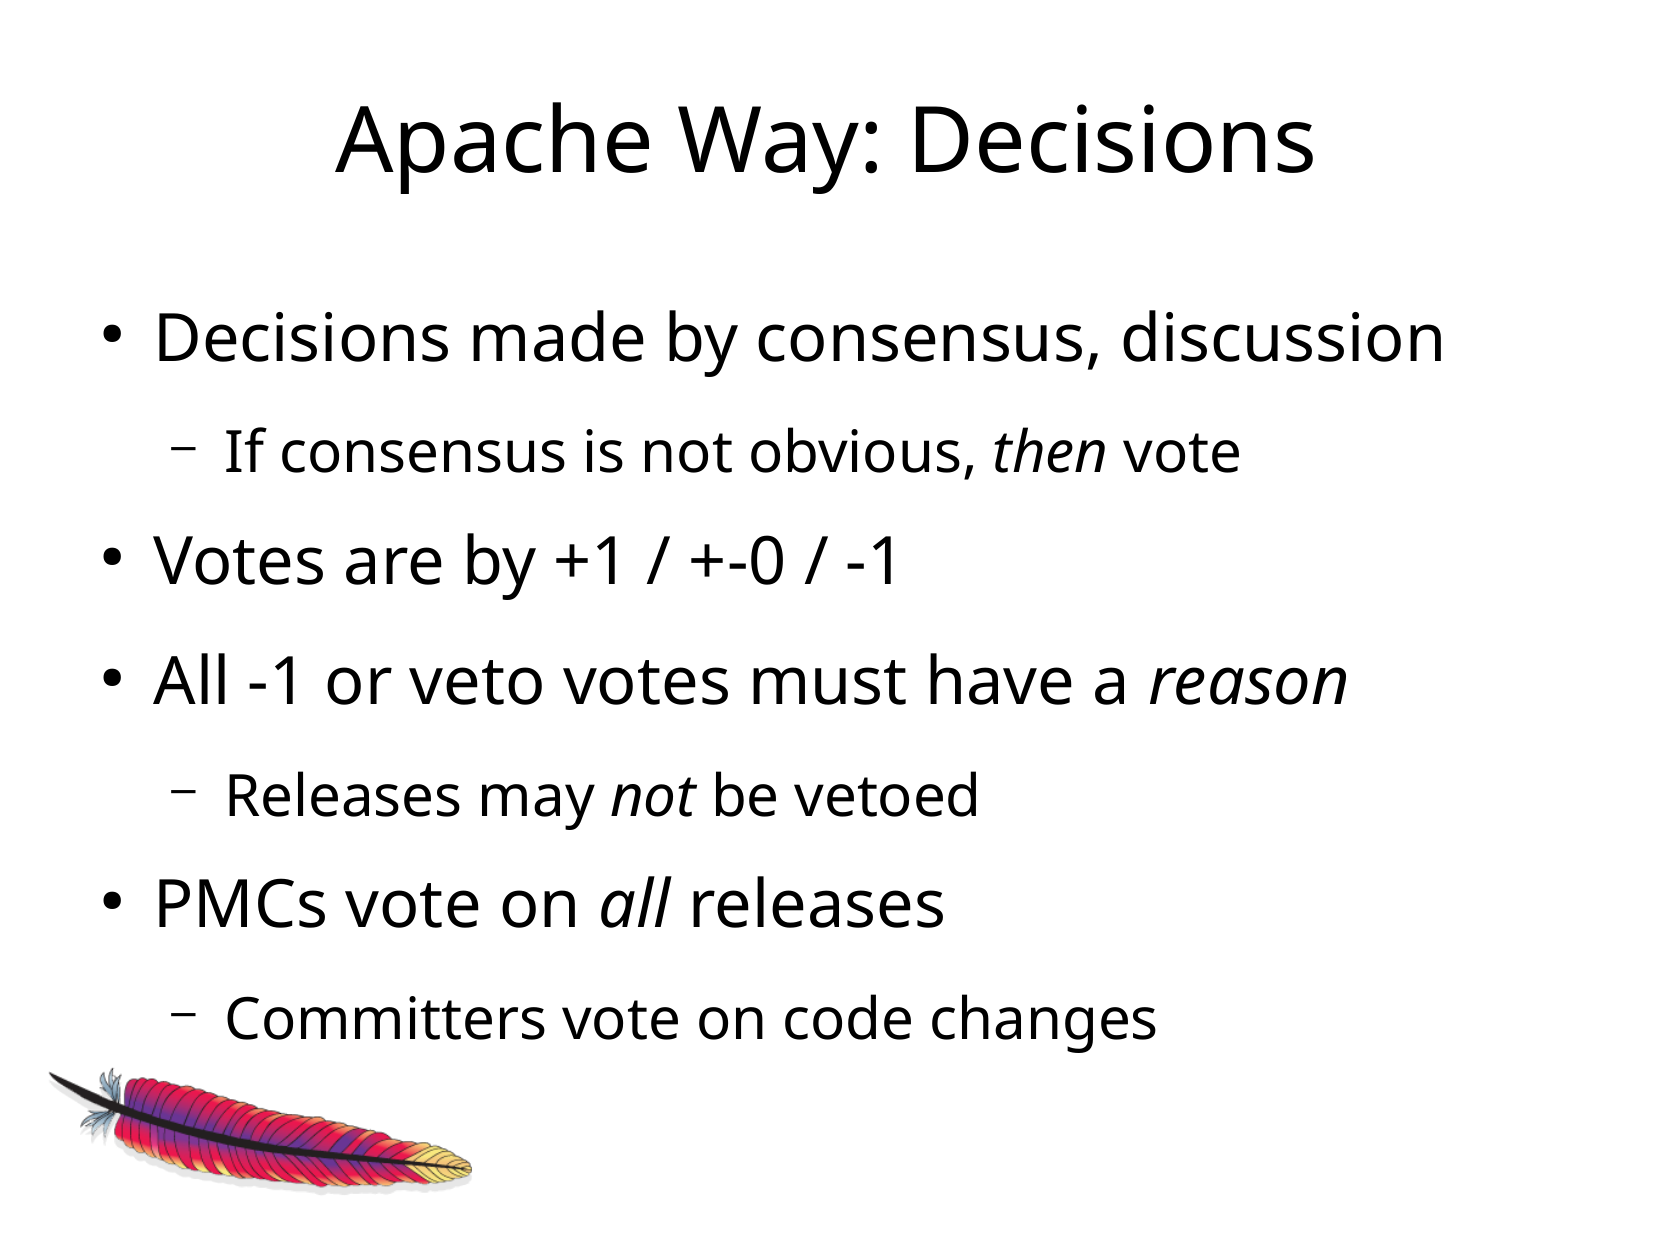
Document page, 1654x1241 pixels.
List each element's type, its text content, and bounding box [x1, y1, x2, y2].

picture [45, 1064, 477, 1200]
list Decisions made by consensus, discussion If consensus is not obvious, then vote Votes are by +1 / +-0 / -1 All -1 or veto votes must have a reason Releases may not be vetoed PMCs vote on all releases Committers vote on code changes [82, 290, 1571, 1109]
title Apache Way: Decisions [82, 49, 1571, 226]
